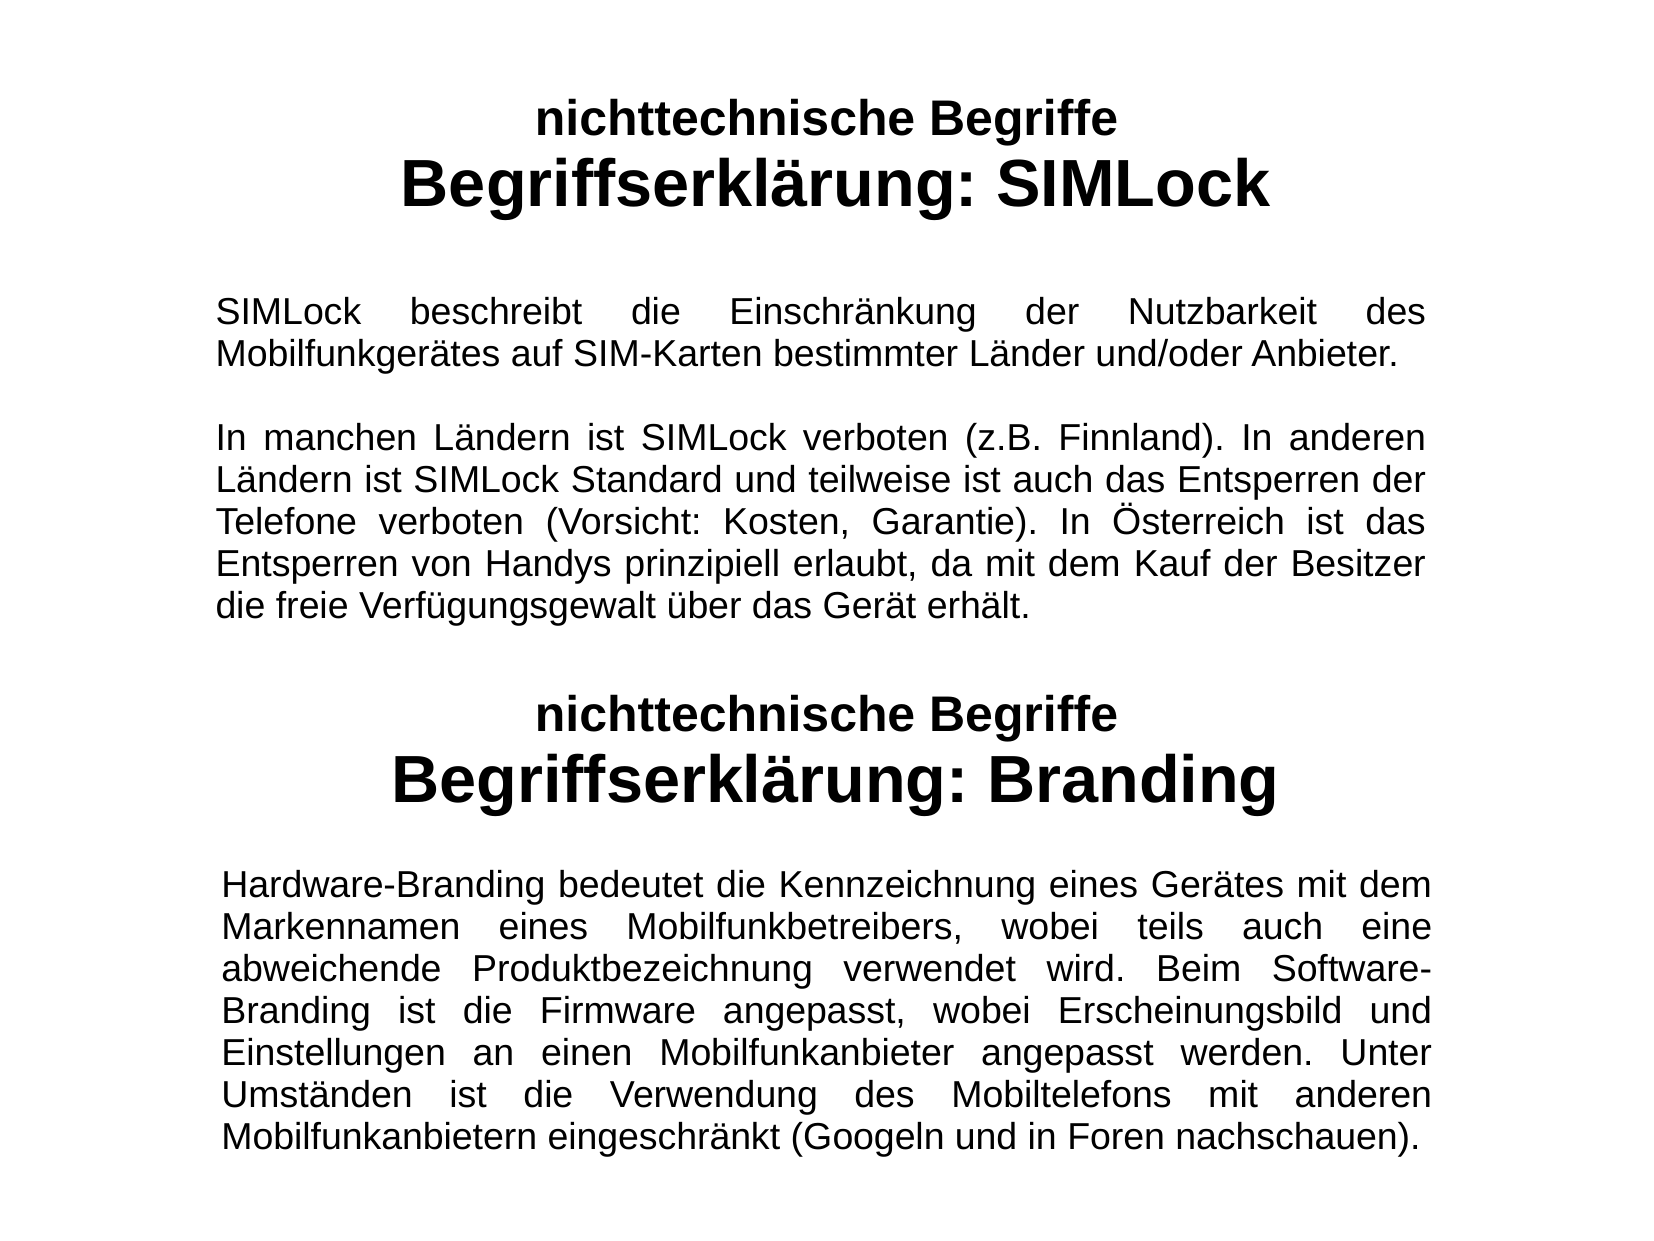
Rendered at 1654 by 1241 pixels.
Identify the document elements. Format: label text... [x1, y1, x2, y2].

text_box SIMLock beschreibt die Einschränkung der Nutzbarkeit des Mobilfunkgerätes auf SIM-Karten bestimmter Länder und/oder Anbieter. In manchen Ländern ist SIMLock verboten (z.B. Finnland). In anderen Ländern ist SIMLock Standard und teilweise ist auch das Entsperren der Telefone verboten (Vorsicht: Kosten, Garantie). In Österreich ist das Entsperren von Handys prinzipiell erlaubt, da mit dem Kauf der Besitzer die freie Verfügungsgewalt über das Gerät erhält. [200, 283, 1441, 635]
text_box nichttechnische Begriffe Begriffserklärung: SIMLock [118, 82, 1536, 230]
text_box Hardware-Branding bedeutet die Kennzeichnung eines Gerätes mit dem Markennamen eines Mobilfunkbetreibers, wobei teils auch eine abweichende Produktbezeichnung verwendet wird. Beim Software-Branding ist die Firmware angepasst, wobei Erscheinungsbild und Einstellungen an einen Mobilfunkanbieter angepasst werden. Unter Umständen ist die Verwendung des Mobiltelefons mit anderen Mobilfunkanbietern eingeschränkt (Googeln und in Foren nachschauen). [206, 856, 1447, 1166]
text_box nichttechnische Begriffe Begriffserklärung: Branding [118, 679, 1536, 826]
